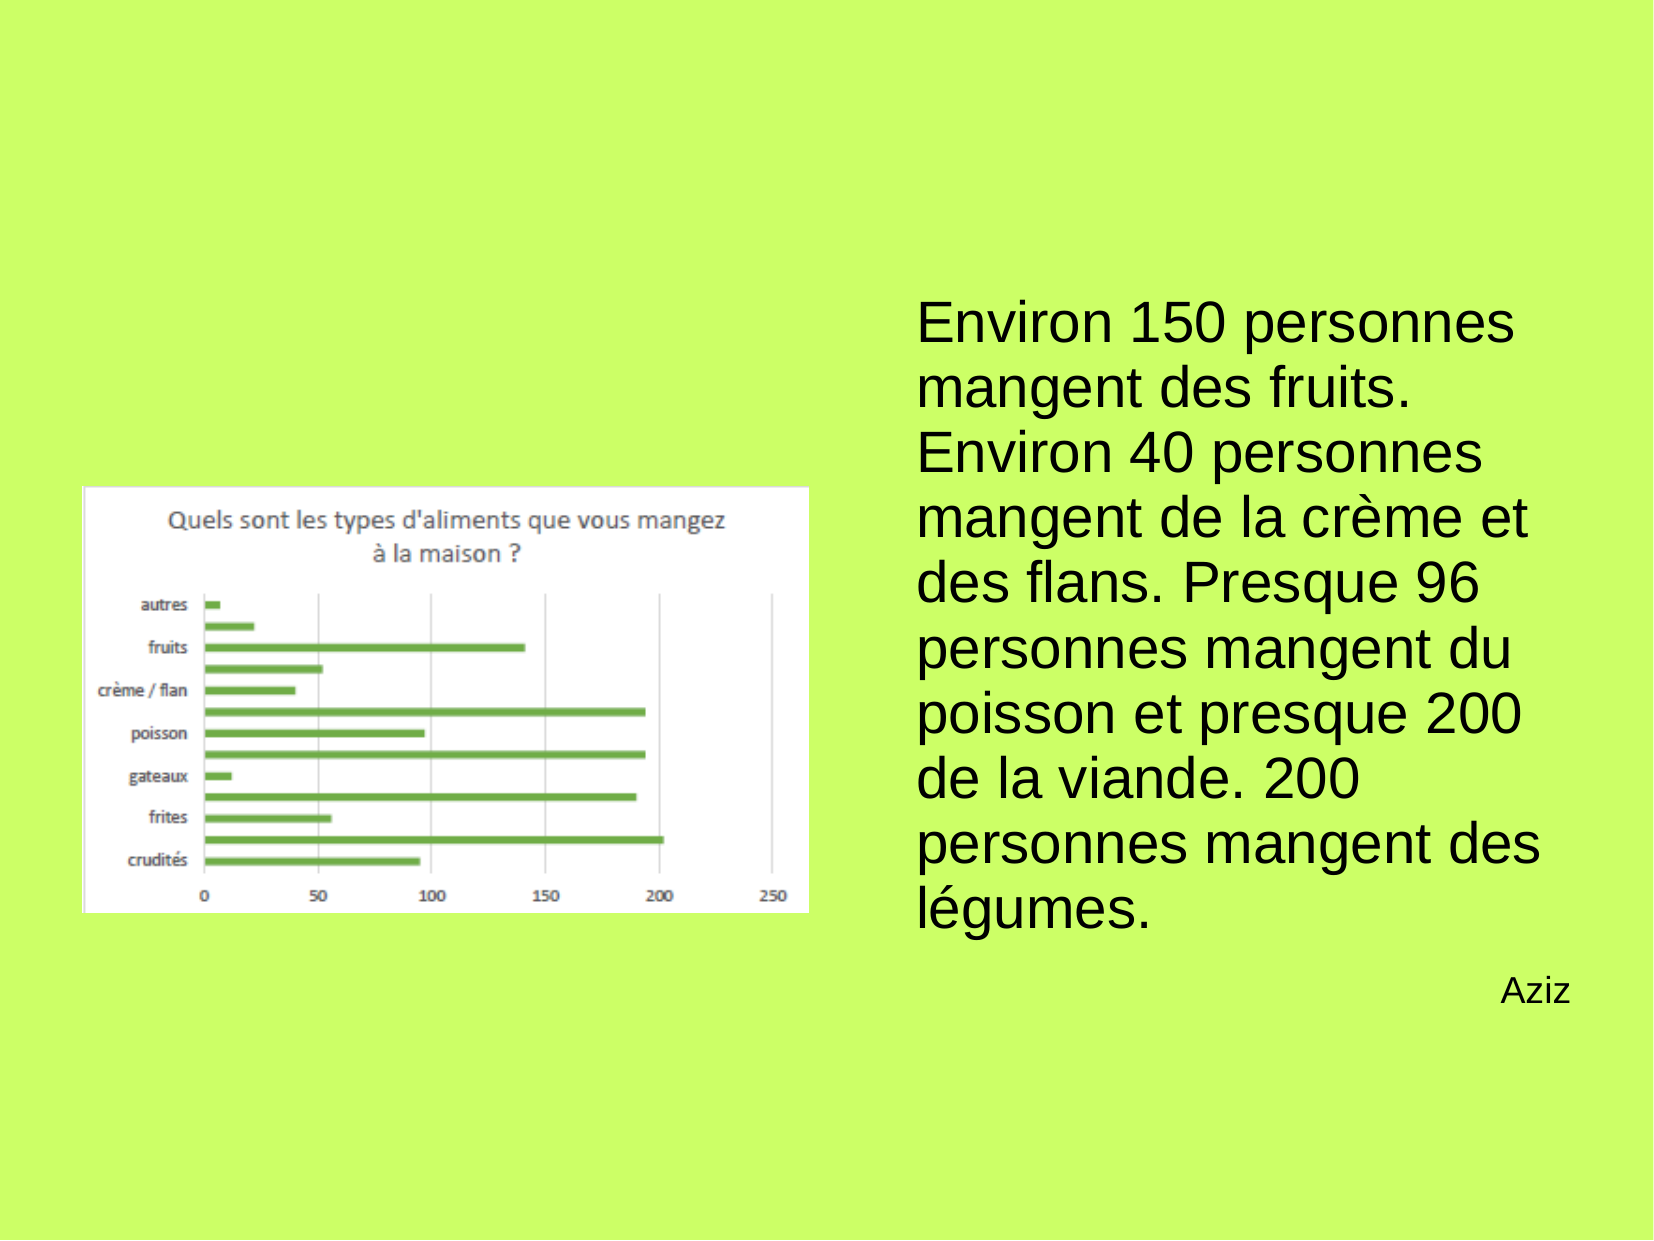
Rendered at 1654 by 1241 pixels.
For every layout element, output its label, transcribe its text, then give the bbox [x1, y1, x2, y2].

picture [82, 486, 809, 913]
list Environ 150 personnes mangent des fruits. Environ 40 personnes mangent de la crème et des flans. Presque 96 personnes mangent du poisson et presque 200 de la viande. 200 personnes mangent des légumes. Aziz [845, 290, 1572, 1109]
